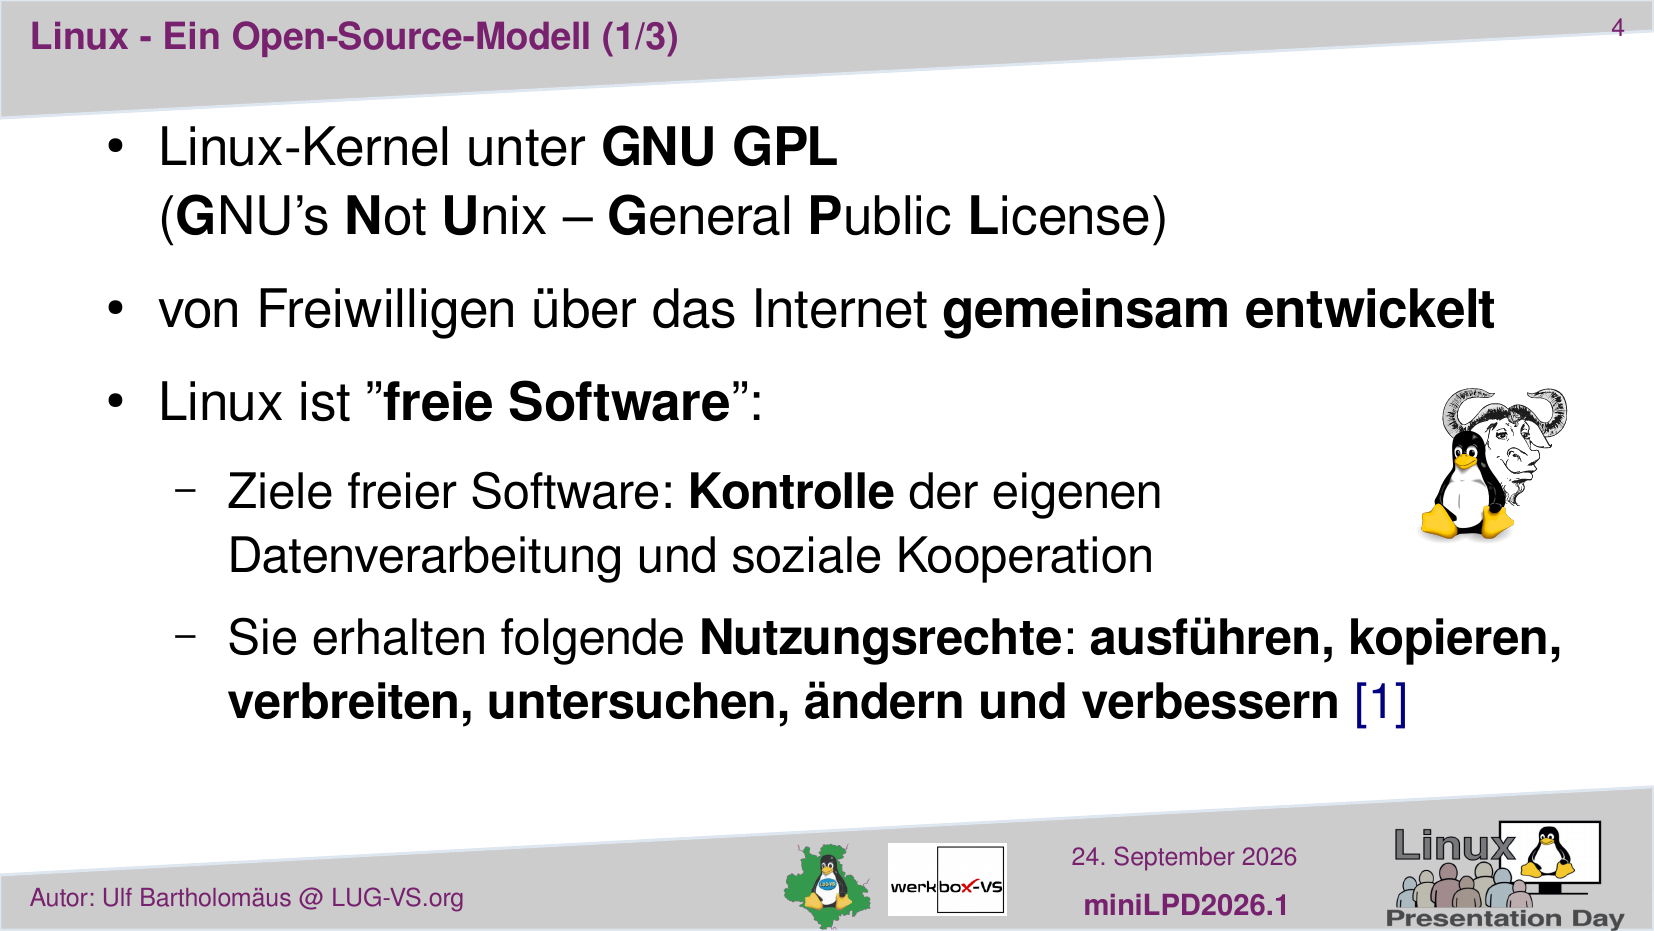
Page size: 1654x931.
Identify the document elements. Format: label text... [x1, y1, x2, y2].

picture [1387, 820, 1625, 931]
picture [781, 841, 873, 931]
list Linux-Kernel unter GNU GPL (GNU’s Not Unix – General Public License) von Freiwilligen über das Internet gemeinsam entwickelt Linux ist ”freie Software”: Ziele freier Software: Kontrolle der eigenen Datenverarbeitung und soziale Kooperation Sie erhalten folgende Nutzungsrechte: ausführen, kopieren, verbreiten, untersuchen, ändern und verbessern [1] [88, 112, 1565, 798]
title Linux - Ein Open-Source-Modell (1/3) [29, 11, 1211, 101]
picture [1416, 377, 1583, 544]
picture [888, 843, 1007, 916]
